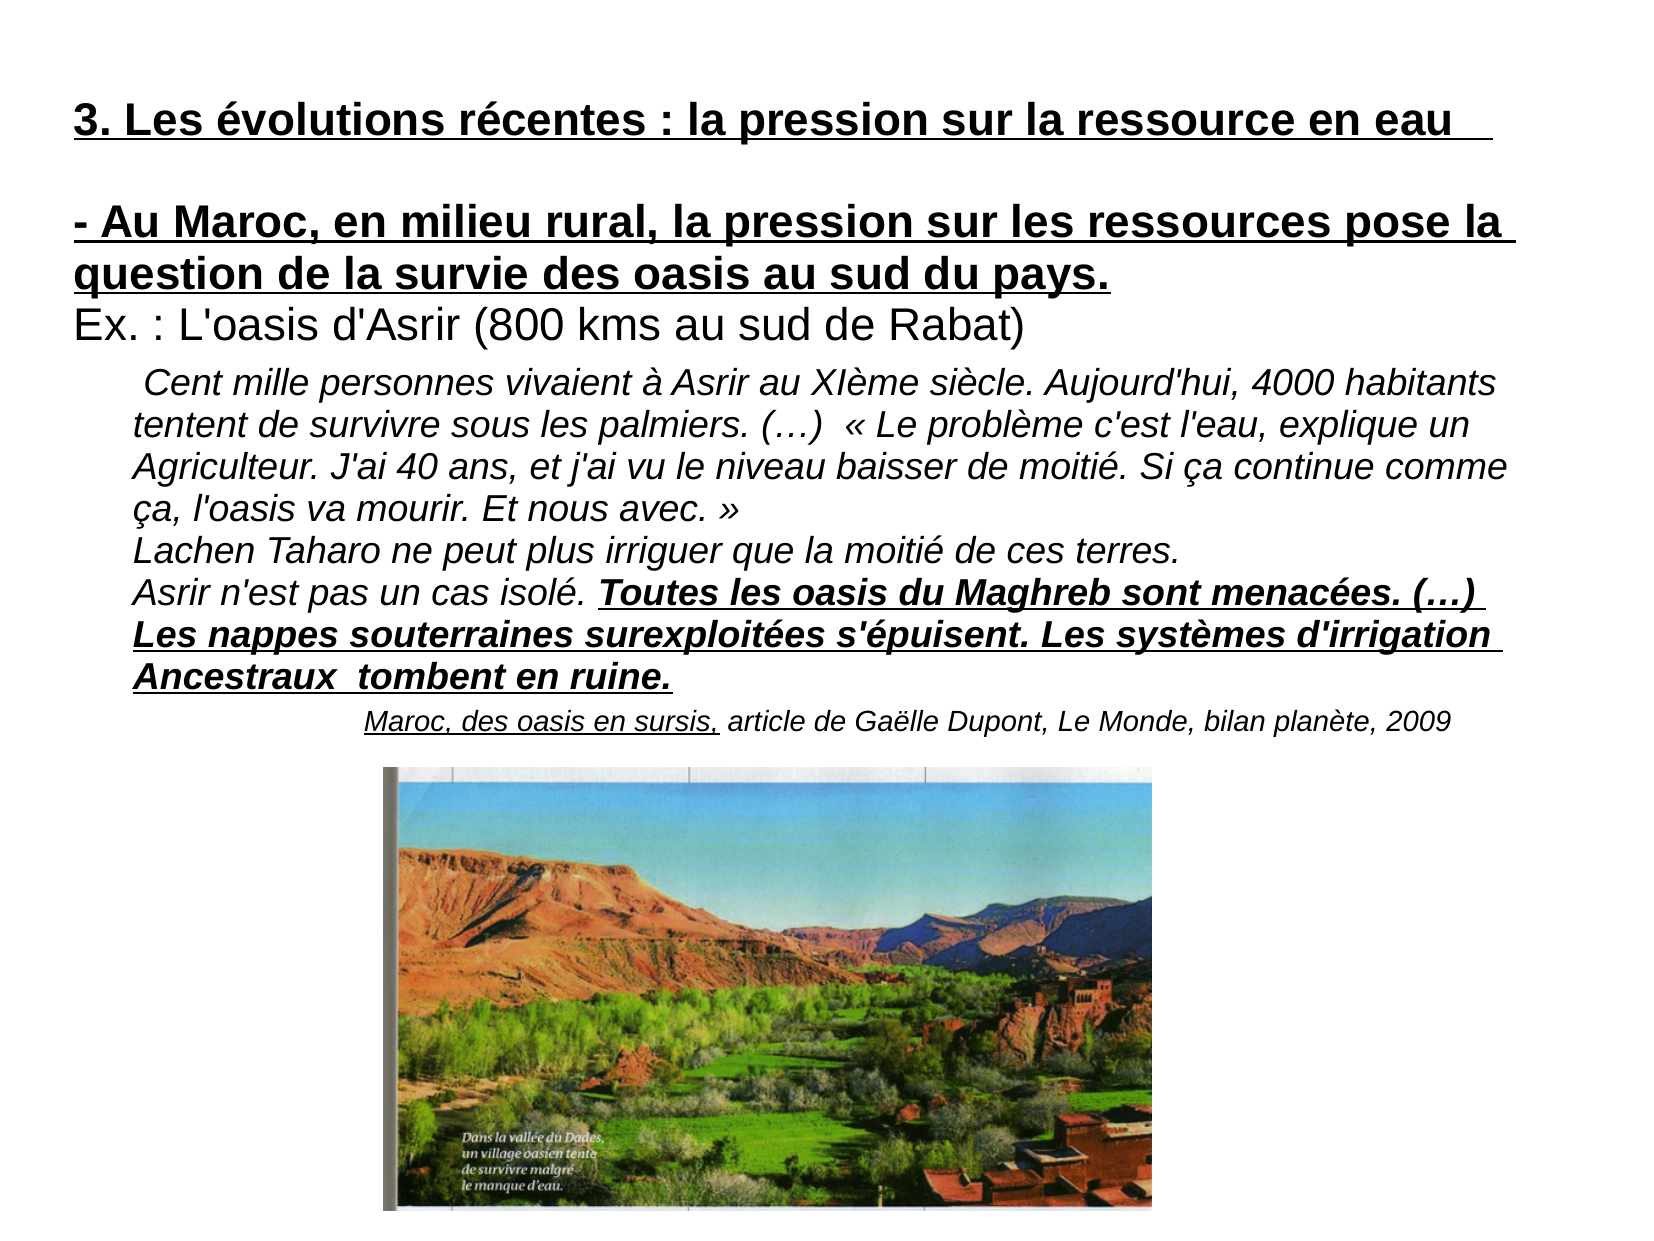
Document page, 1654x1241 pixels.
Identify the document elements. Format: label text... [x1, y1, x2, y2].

text_box 3. Les évolutions récentes : la pression sur la ressource en eau - Au Maroc, en milieu rural, la pression sur les ressources pose la question de la survie des oasis au sud du pays. Ex. : L'oasis d'Asrir (800 kms au sud de Rabat) [59, 35, 1531, 502]
picture [383, 767, 1152, 1211]
text_box Cent mille personnes vivaient à Asrir au XIème siècle. Aujourd'hui, 4000 habitants tentent de survivre sous les palmiers. (…) « Le problème c'est l'eau, explique un Agriculteur. J'ai 40 ans, et j'ai vu le niveau baisser de moitié. Si ça continue comme ça, l'oasis va mourir. Et nous avec. » Lachen Taharo ne peut plus irriguer que la moitié de ces terres. Asrir n'est pas un cas isolé. Toutes les oasis du Maghreb sont menacées. (…) Les nappes souterraines surexploitées s'épuisent. Les systèmes d'irrigation Ancestraux tombent en ruine. Maroc, des oasis en sursis, article de Gaëlle Dupont, Le Monde, bilan planète, 2009 [118, 354, 1582, 782]
